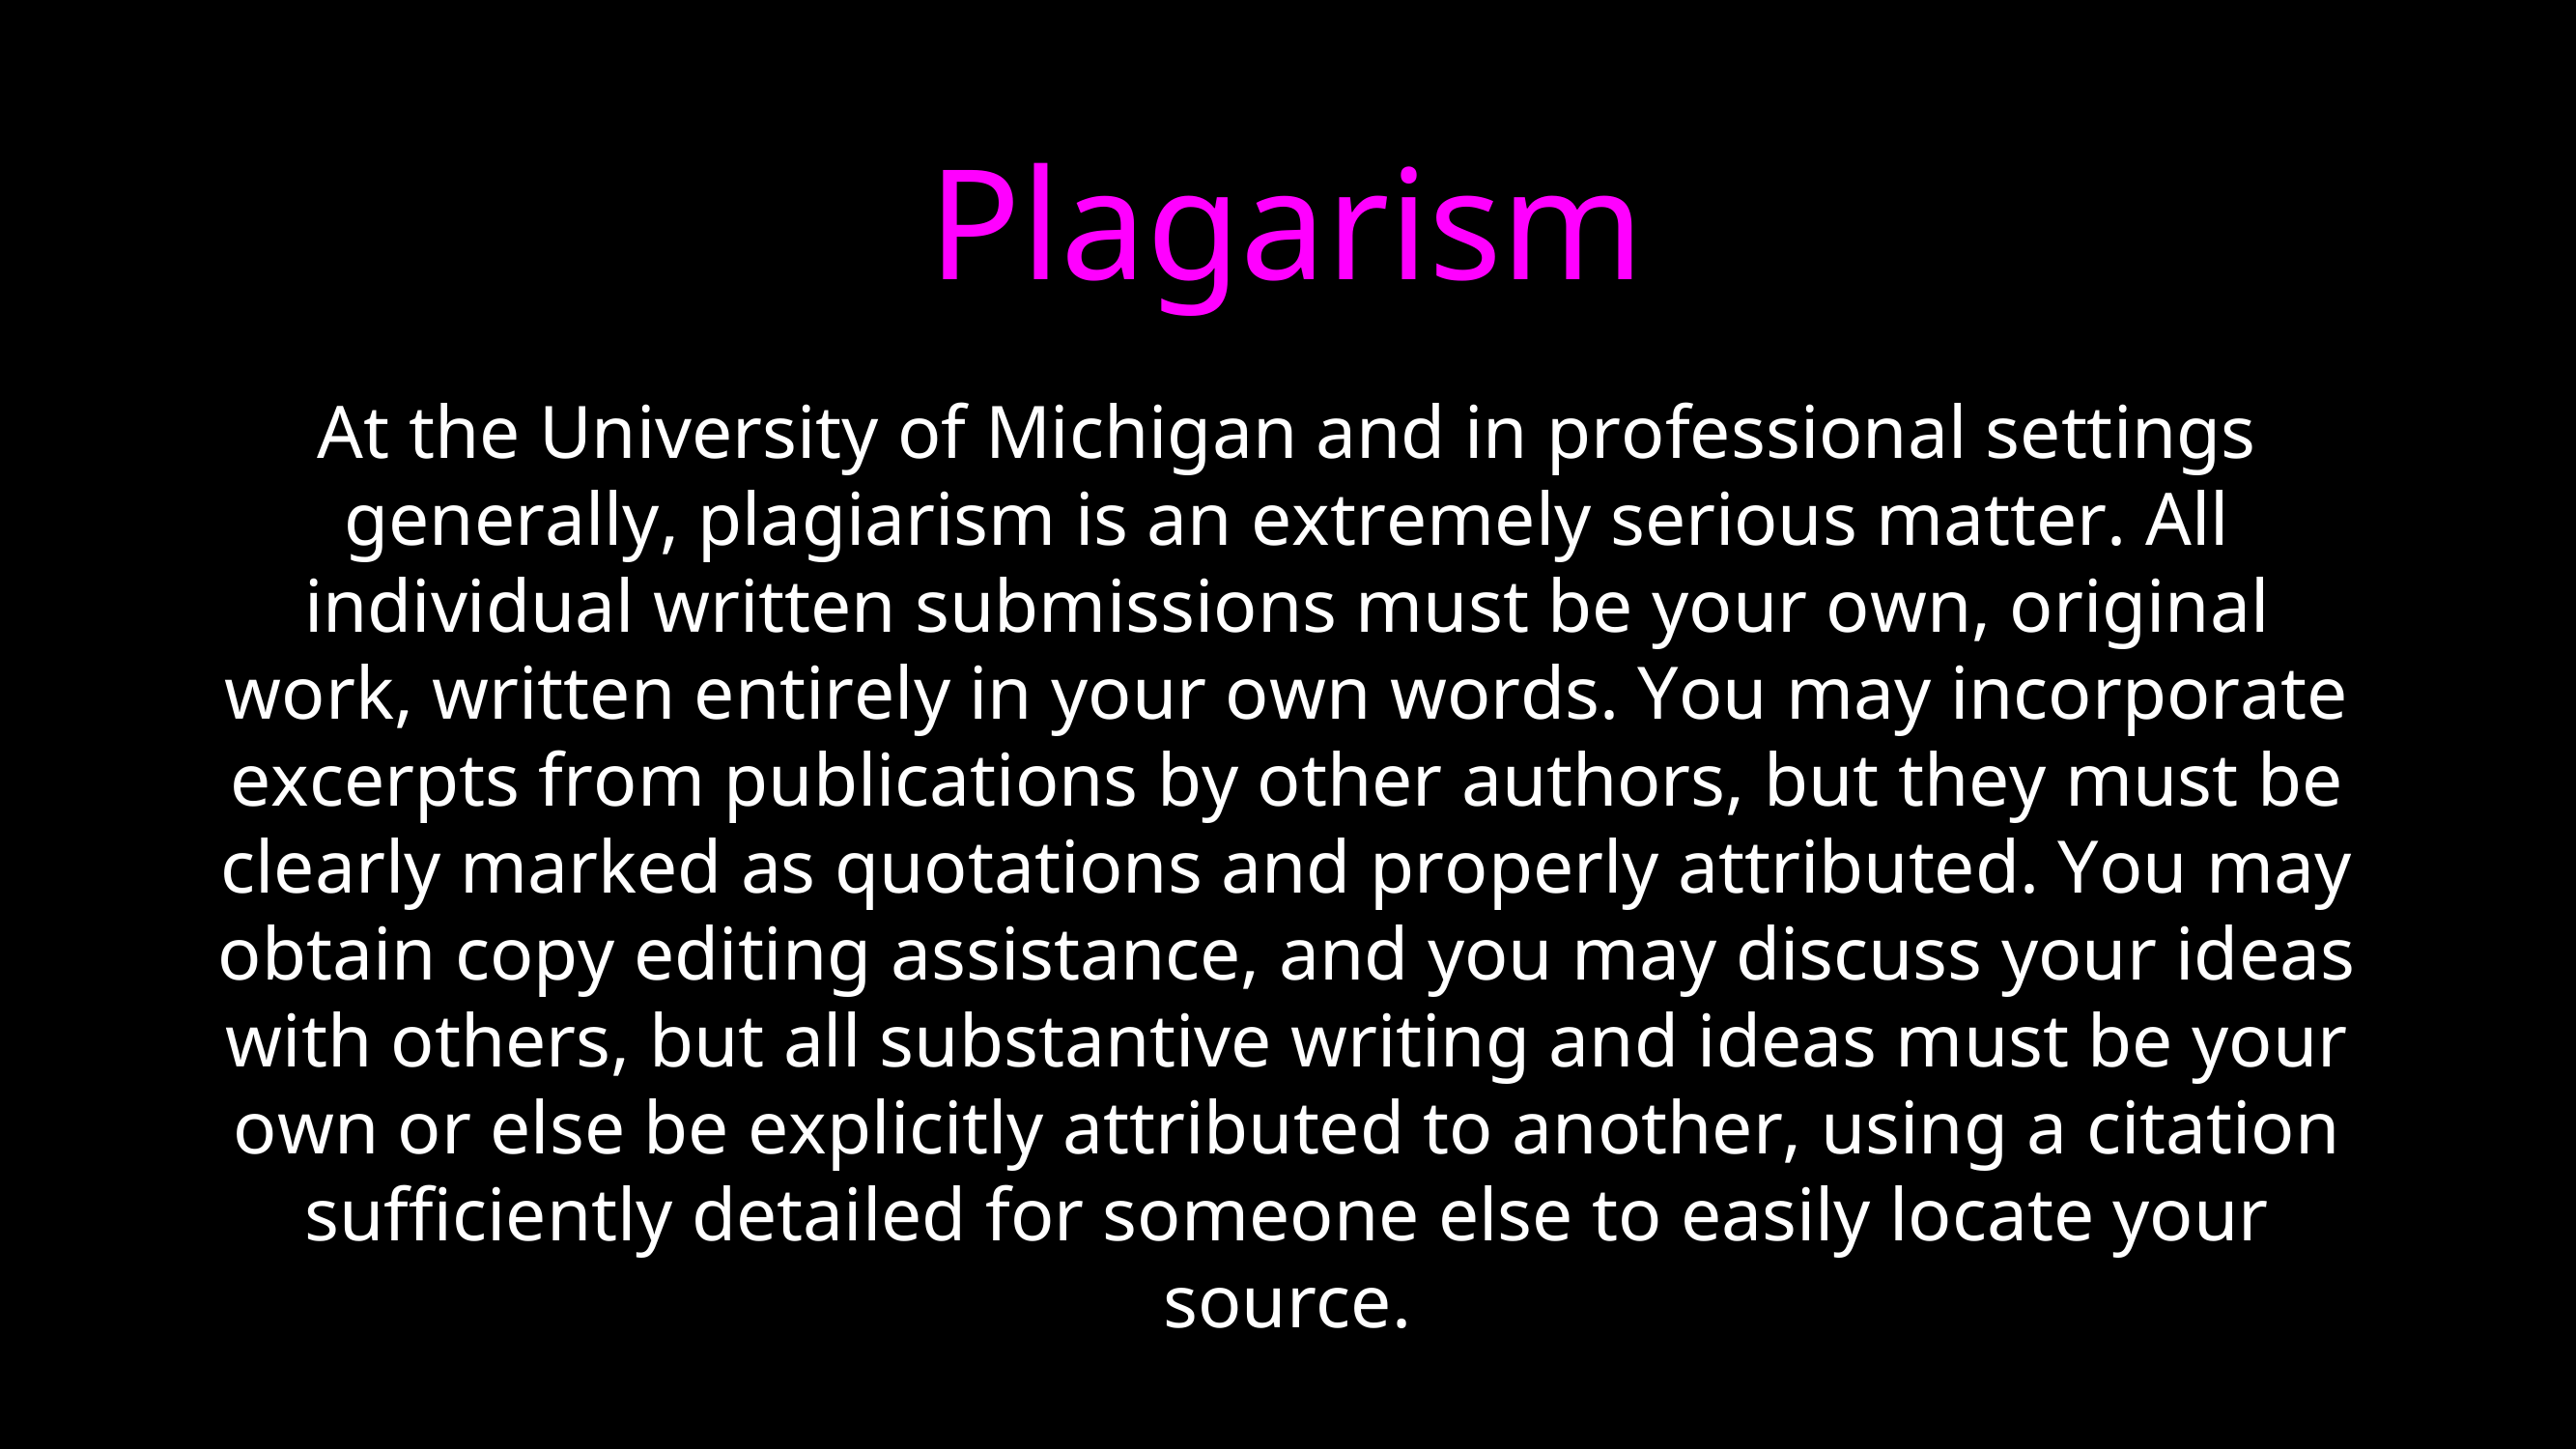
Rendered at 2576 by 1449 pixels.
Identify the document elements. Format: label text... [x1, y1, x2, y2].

text_box At the University of Michigan and in professional settings generally, plagiarism is an extremely serious matter. All individual written submissions must be your own, original work, written entirely in your own words. You may incorporate excerpts from publications by other authors, but they must be clearly marked as quotations and properly attributed. You may obtain copy editing assistance, and you may discuss your ideas with others, but all substantive writing and ideas must be your own or else be explicitly attributed to another, using a citation sufficiently detailed for someone else to easily locate your source. [205, 443, 2370, 1286]
title Plagarism [183, 38, 2392, 403]
